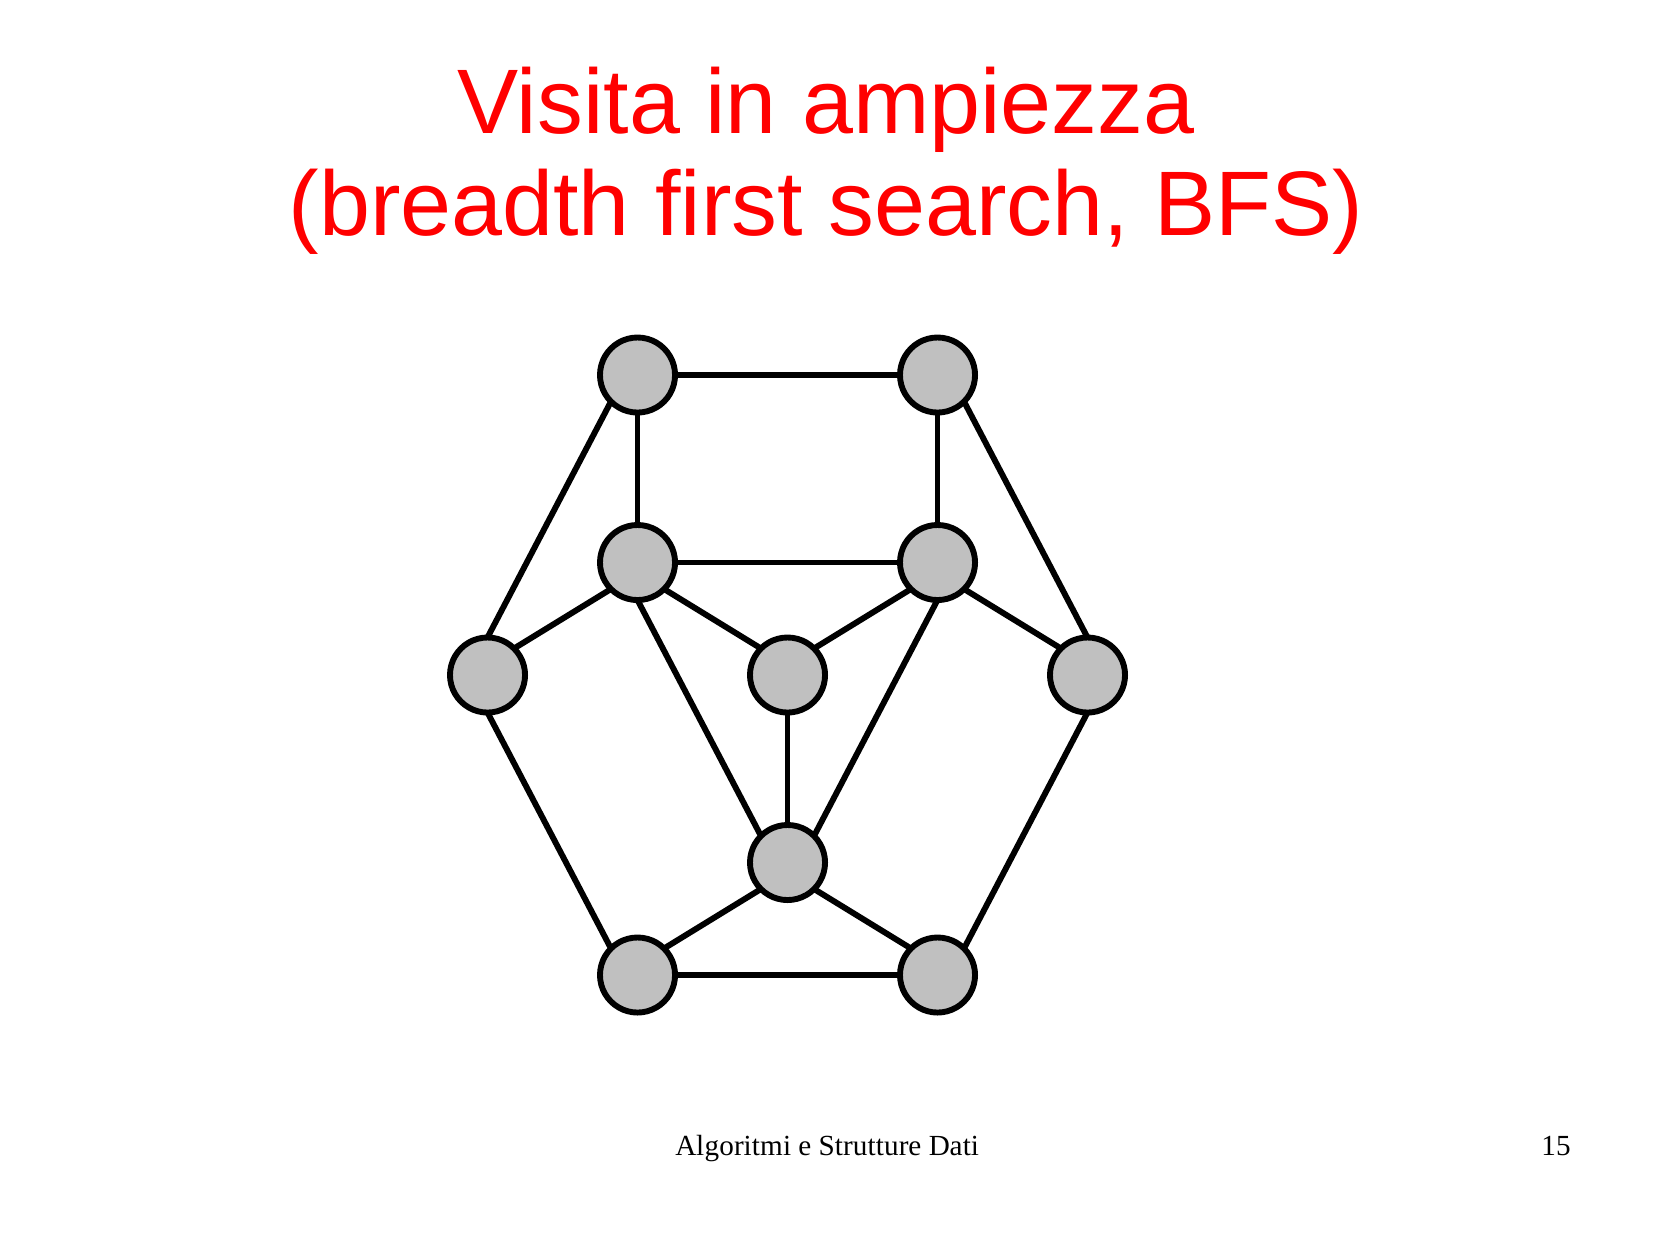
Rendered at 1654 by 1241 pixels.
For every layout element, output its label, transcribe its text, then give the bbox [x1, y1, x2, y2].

text_box [750, 825, 826, 901]
text_box [600, 337, 675, 413]
text_box [750, 637, 826, 713]
text_box [1050, 637, 1126, 713]
text_box [600, 937, 675, 1013]
text_box [900, 525, 976, 600]
text_box [600, 525, 675, 600]
text_box [900, 337, 976, 413]
text_box [450, 637, 526, 713]
title Visita in ampiezza (breadth first search, BFS) [82, 49, 1571, 257]
text_box [900, 937, 976, 1013]
